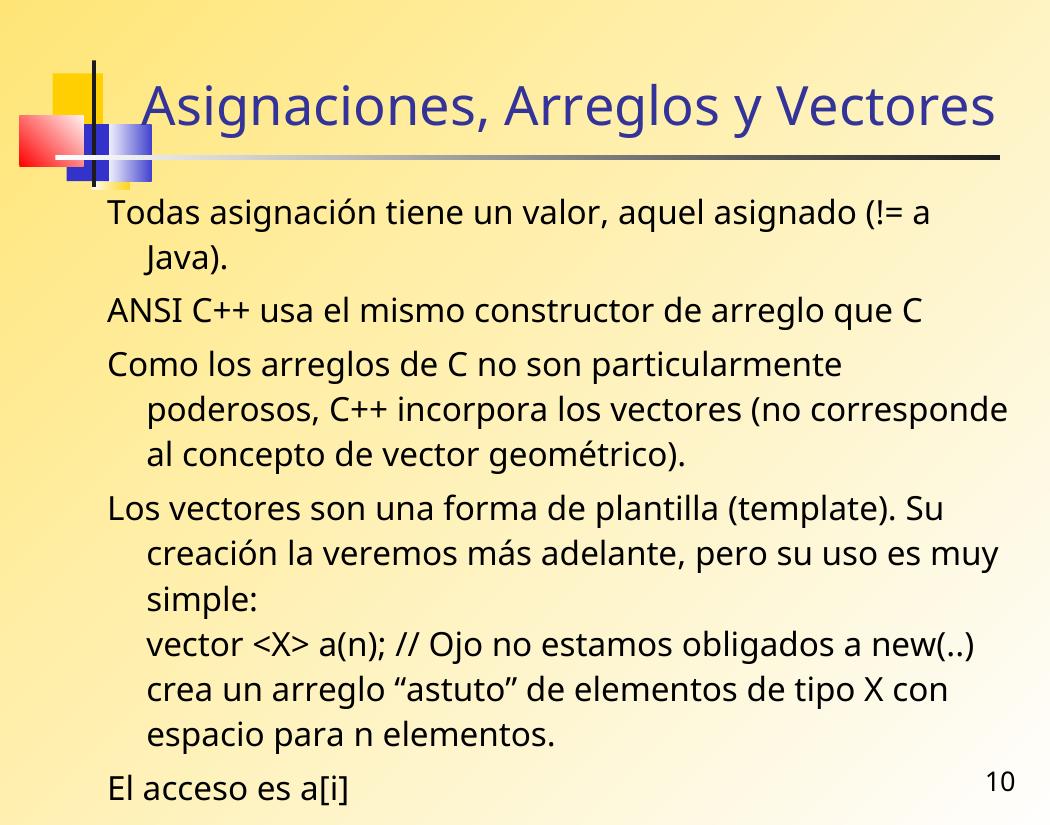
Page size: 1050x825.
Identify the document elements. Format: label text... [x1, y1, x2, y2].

title Asignaciones, Arreglos y Vectores [131, 27, 1026, 148]
list Todas asignación tiene un valor, aquel asignado (!= a Java). ANSI C++ usa el mismo constructor de arreglo que C Como los arreglos de C no son particularmente poderosos, C++ incorpora los vectores (no corresponde al concepto de vector geométrico). Los vectores son una forma de plantilla (template). Su creación la veremos más adelante, pero su uso es muy simple: vector <X> a(n); // Ojo no estamos obligados a new(..) crea un arreglo “astuto” de elementos de tipo X con espacio para n elementos. El acceso es a[i] [96, 183, 1024, 748]
